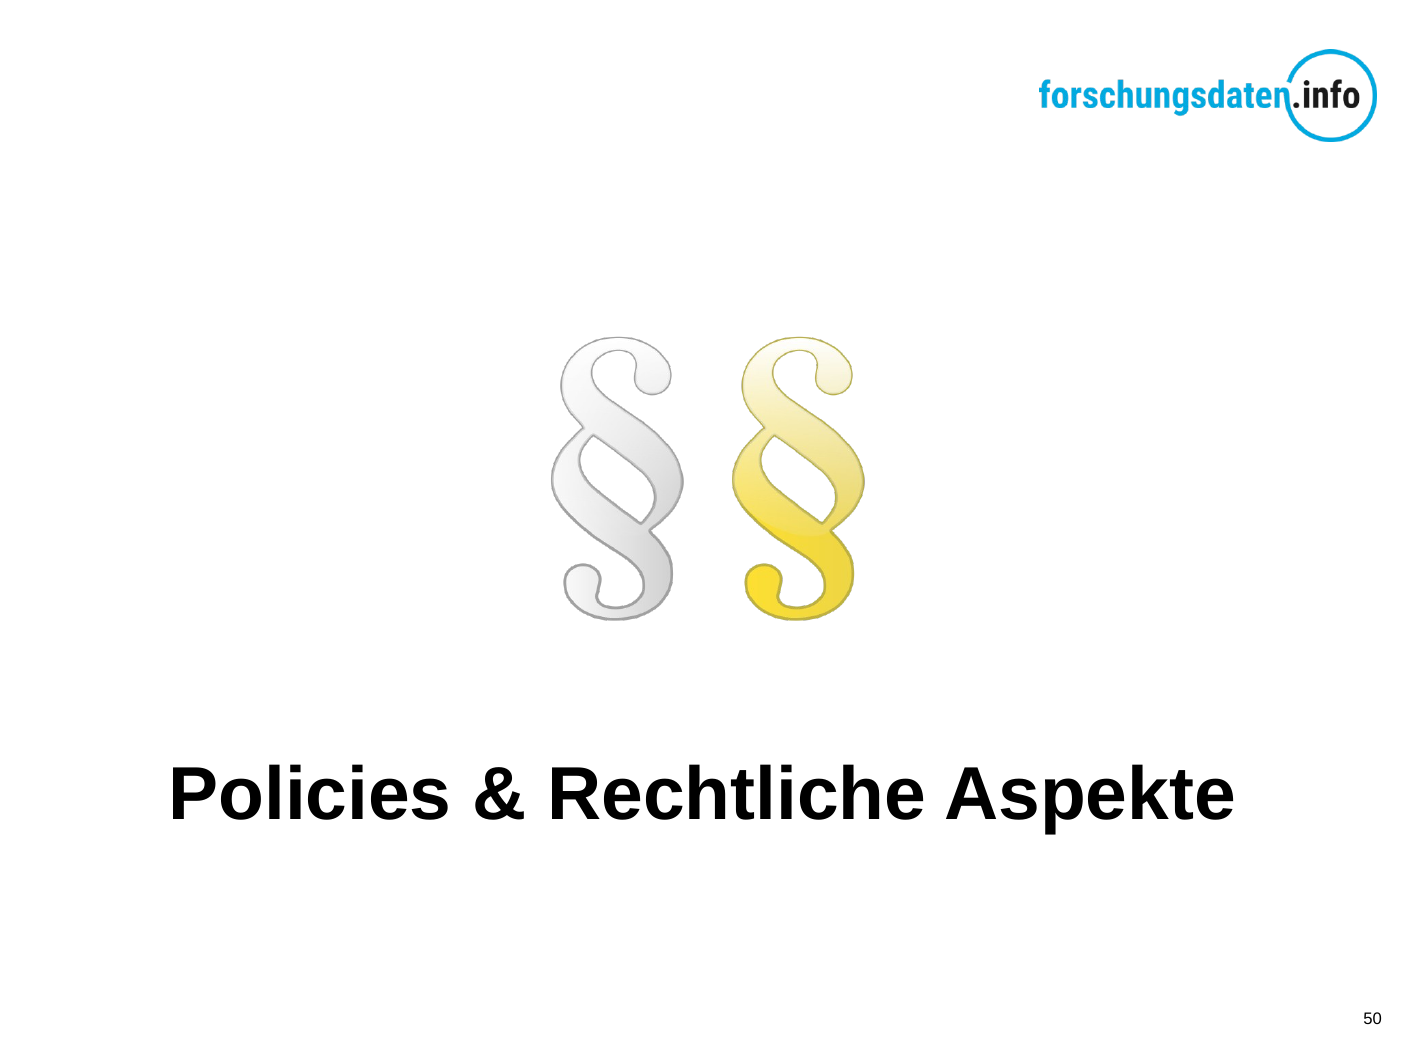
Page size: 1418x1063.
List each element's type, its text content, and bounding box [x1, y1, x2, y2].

picture [1039, 49, 1372, 142]
title Policies & Rechtliche Aspekte [35, 744, 1371, 922]
picture [1339, 49, 1377, 85]
picture [1342, 107, 1377, 142]
slide_number <Nummer> [1015, 1003, 1382, 1028]
picture [502, 271, 916, 686]
